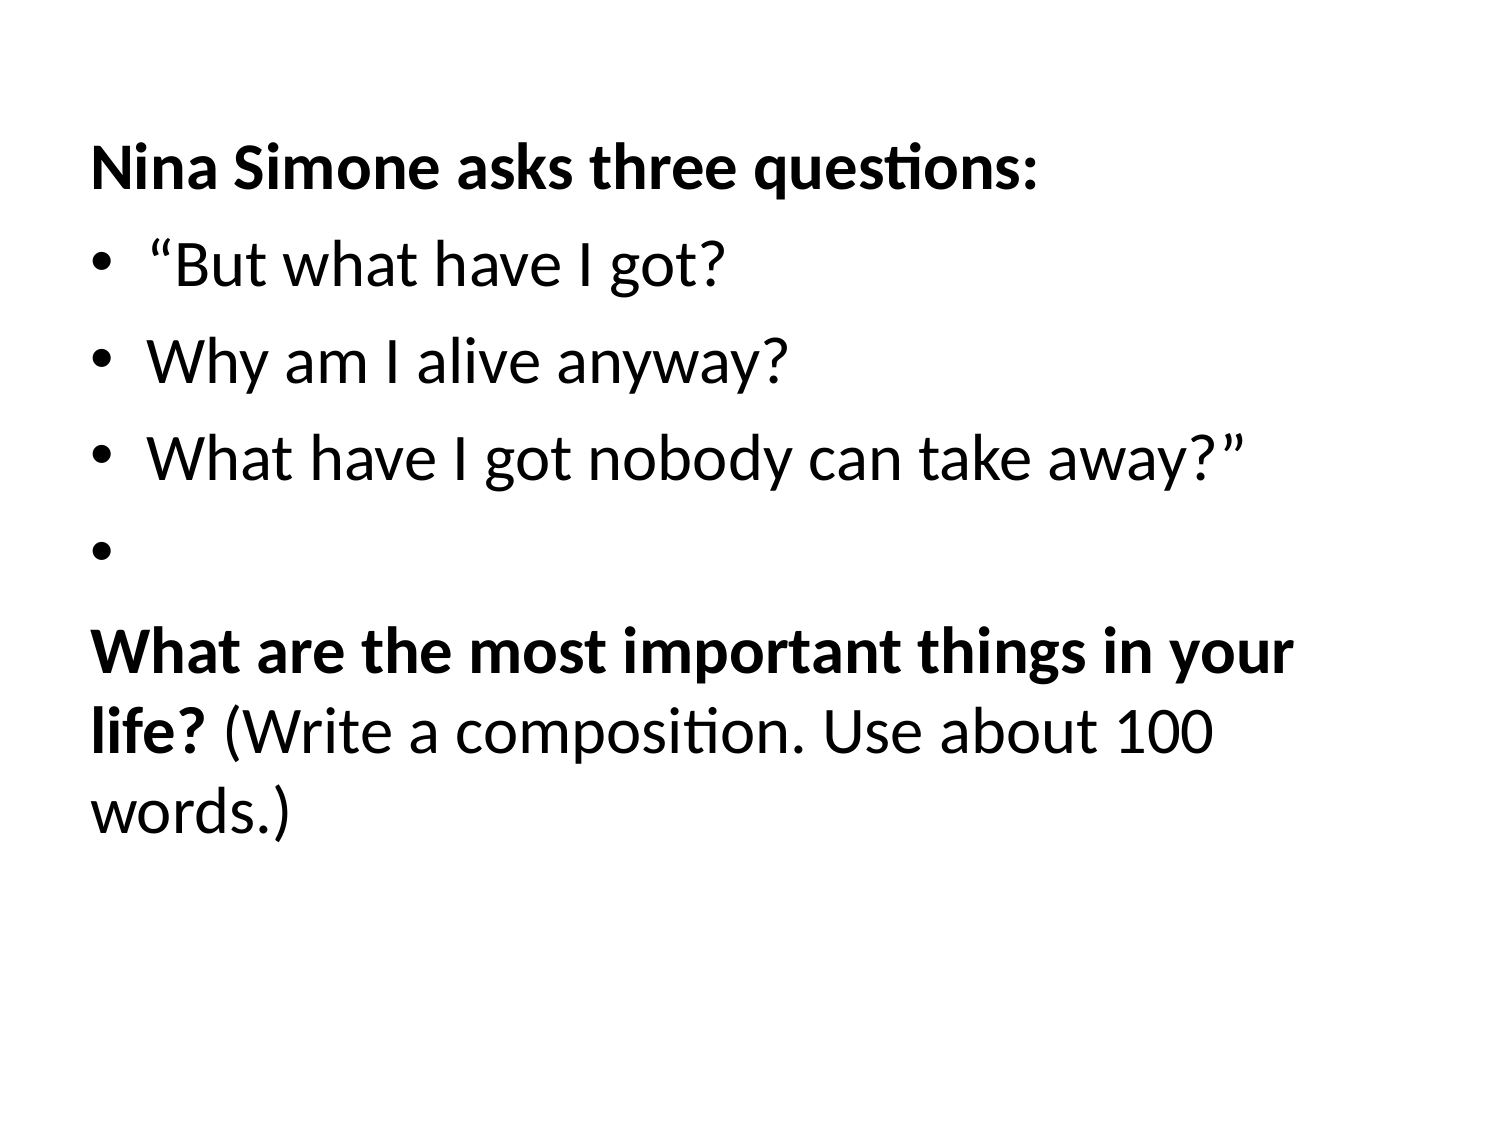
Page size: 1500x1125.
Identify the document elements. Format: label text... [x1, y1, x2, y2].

list Nina Simone asks three questions: “But what have I got? Why am I alive anyway? What have I got nobody can take away?” What are the most important things in your life? (Write a composition. Use about 100 words.) [75, 19, 1426, 1071]
